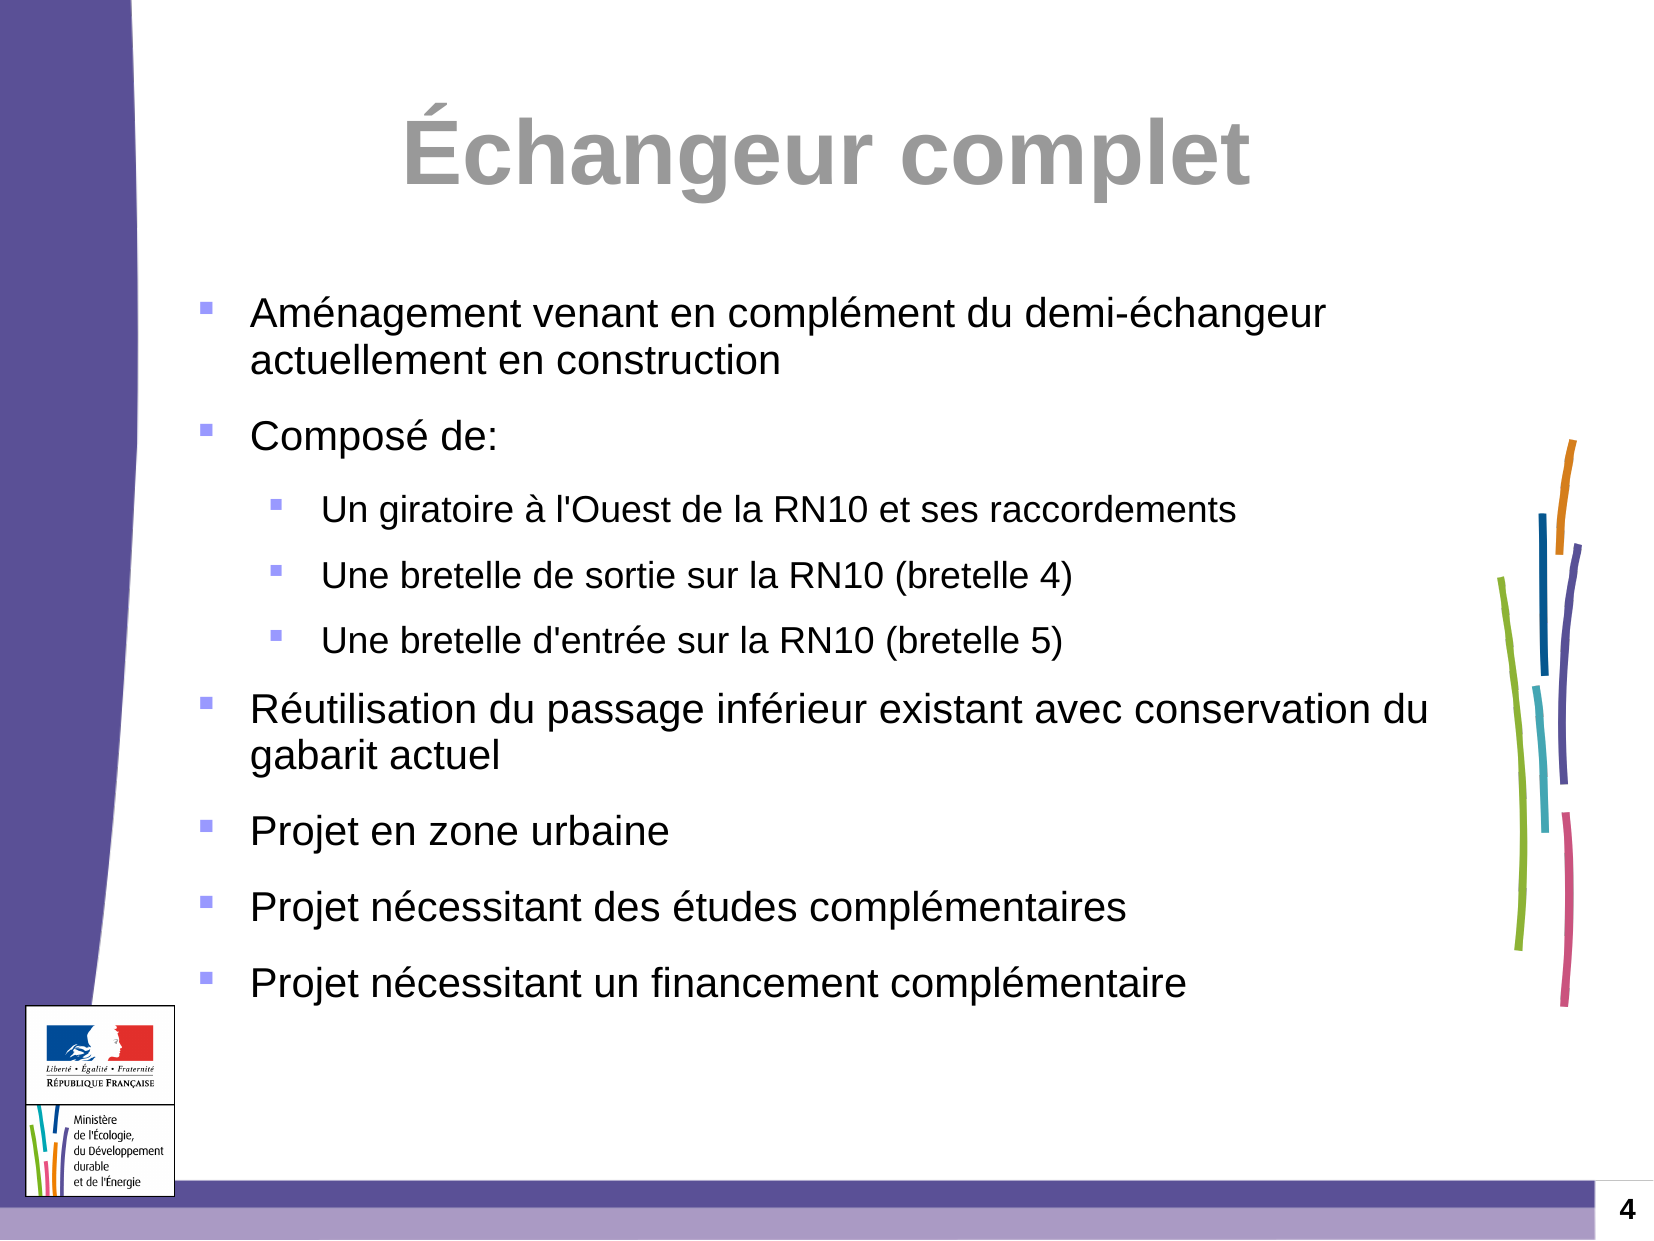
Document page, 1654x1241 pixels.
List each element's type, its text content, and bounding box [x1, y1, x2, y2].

title Échangeur complet [82, 56, 1571, 250]
picture [0, 0, 1654, 1240]
list Aménagement venant en complément du demi-échangeur actuellement en construction Composé de: Un giratoire à l'Ouest de la RN10 et ses raccordements Une bretelle de sortie sur la RN10 (bretelle 4) Une bretelle d'entrée sur la RN10 (bretelle 5) Réutilisation du passage inférieur existant avec conservation du gabarit actuel Projet en zone urbaine Projet nécessitant des études complémentaires Projet nécessitant un financement complémentaire [179, 290, 1509, 1007]
